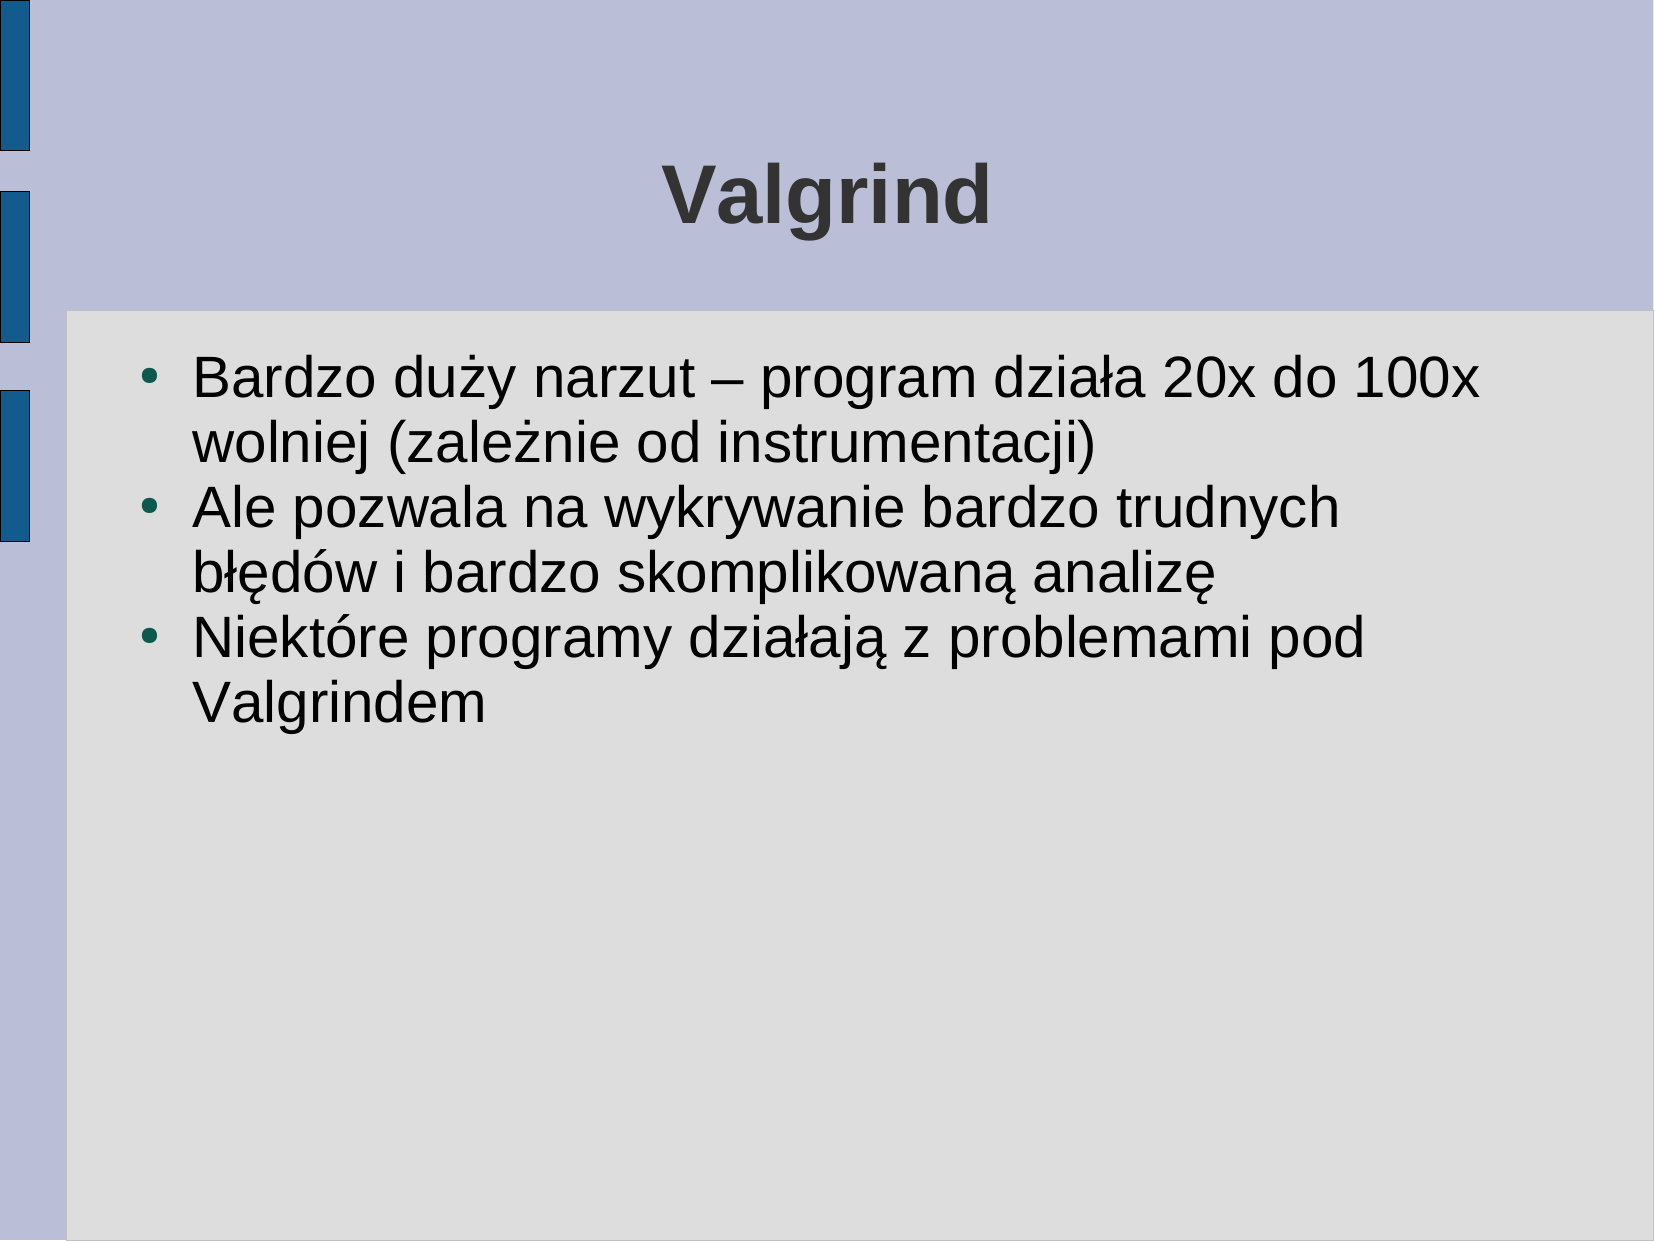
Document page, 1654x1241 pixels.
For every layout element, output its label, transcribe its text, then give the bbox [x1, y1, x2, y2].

list Bardzo duży narzut – program działa 20x do 100x wolniej (zależnie od instrumentacji) Ale pozwala na wykrywanie bardzo trudnych błędów i bardzo skomplikowaną analizę Niektóre programy działają z problemami pod Valgrindem [121, 344, 1534, 1127]
title Valgrind [121, 91, 1534, 299]
